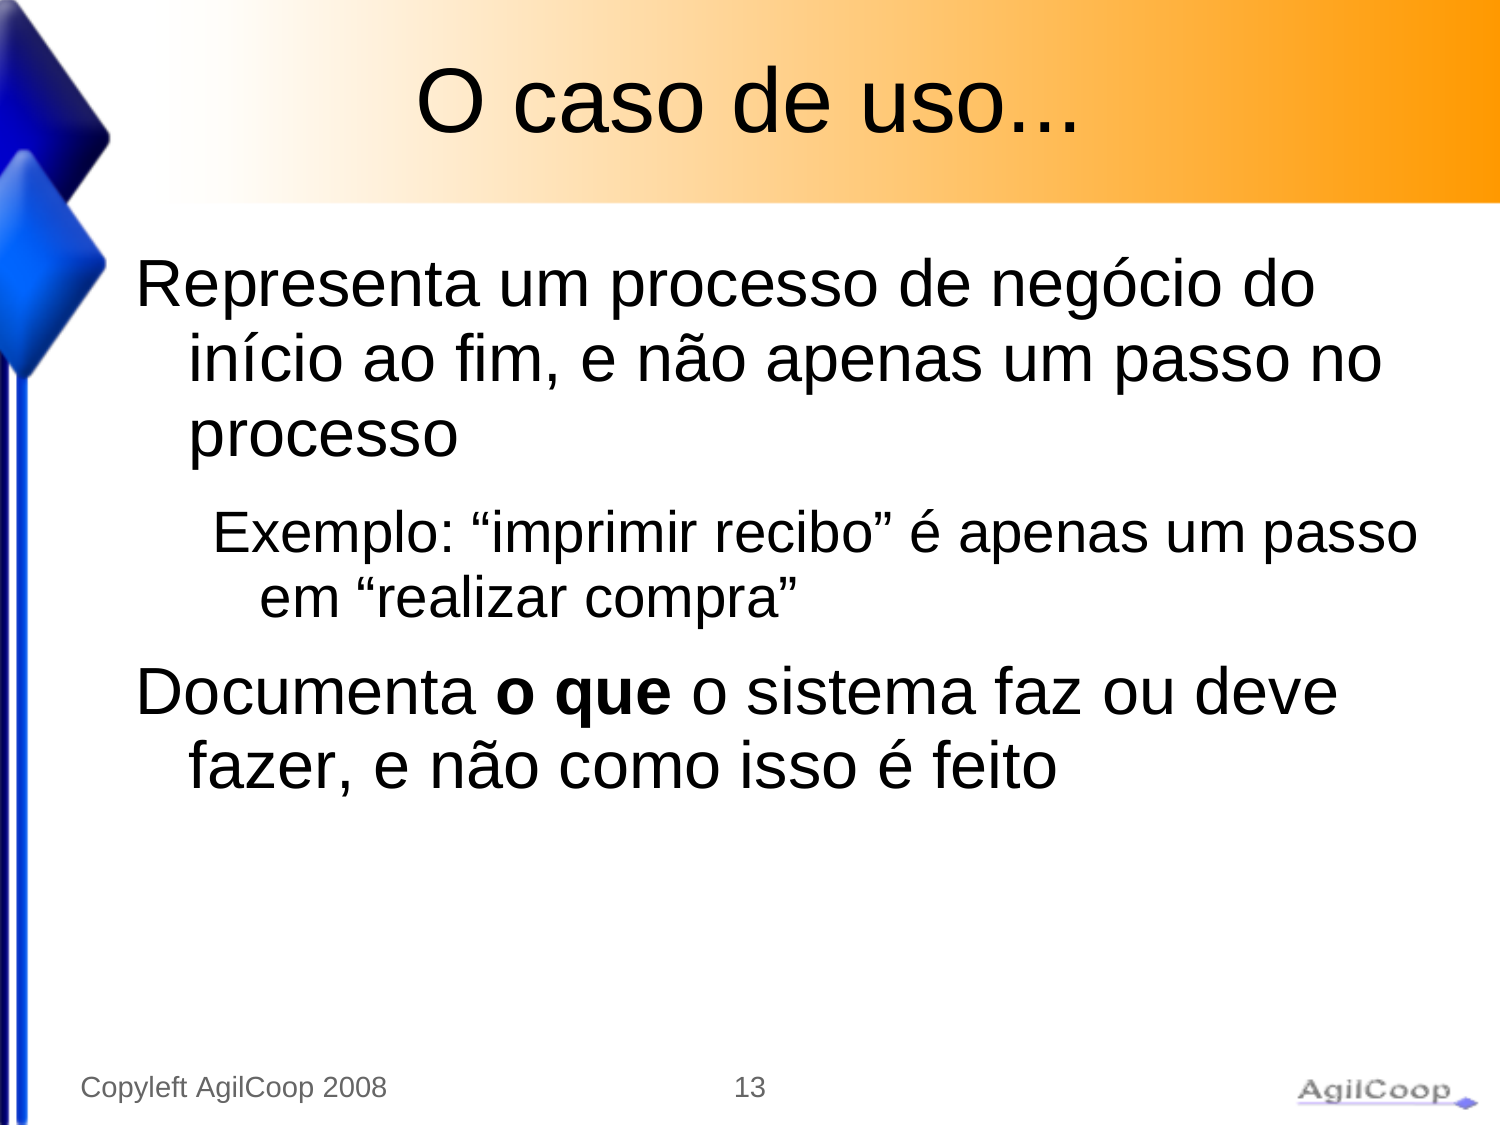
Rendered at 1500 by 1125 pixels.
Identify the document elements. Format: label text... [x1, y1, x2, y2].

picture [0, 0, 1500, 1125]
list Representa um processo de negócio do início ao fim, e não apenas um passo no processo Exemplo: “imprimir recibo” é apenas um passo em “realizar compra” Documenta o que o sistema faz ou deve fazer, e não como isso é feito [118, 246, 1477, 1004]
title O caso de uso... [75, 14, 1425, 188]
